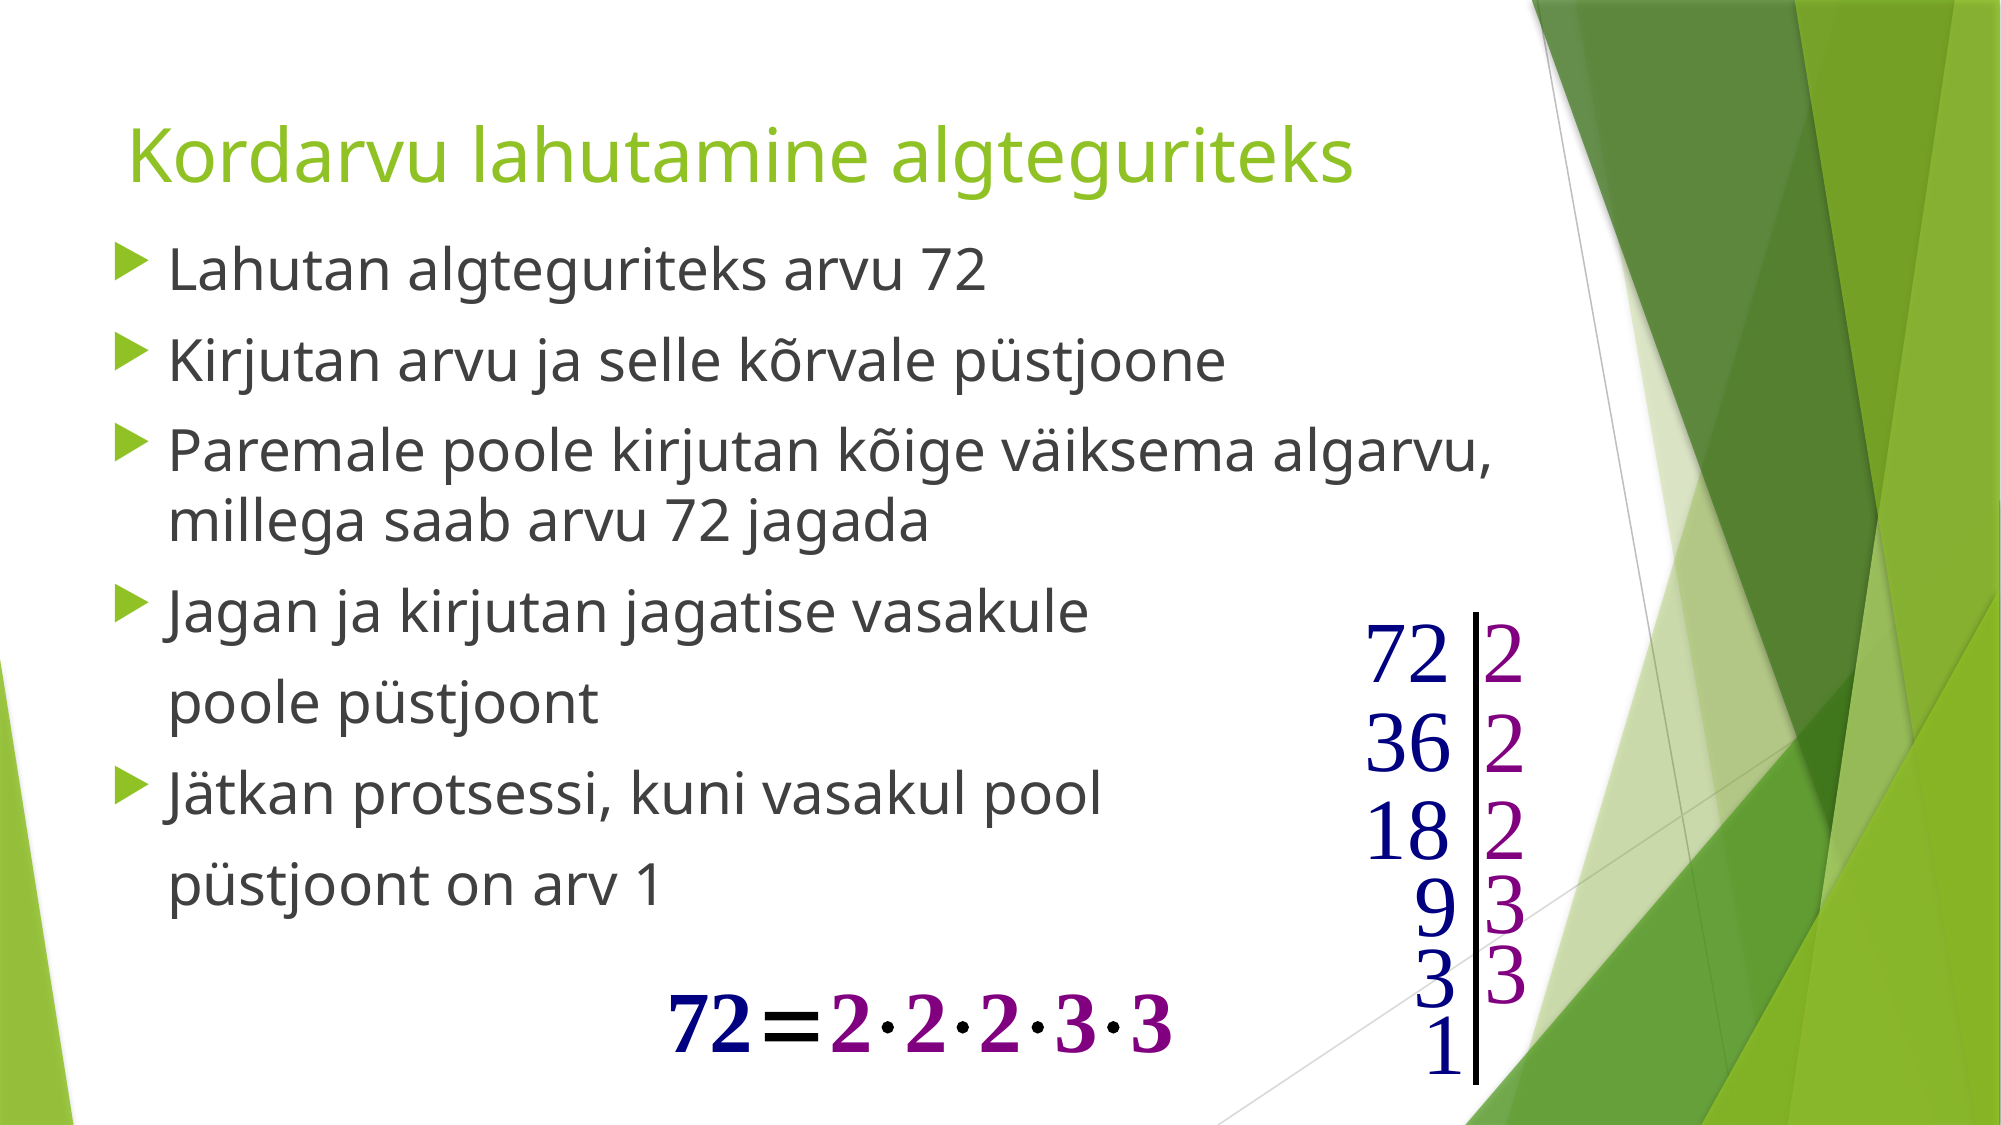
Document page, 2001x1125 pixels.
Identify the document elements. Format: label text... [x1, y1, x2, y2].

chart [1476, 604, 1536, 1022]
title Kordarvu lahutamine algteguriteks [111, 99, 1522, 224]
chart [1358, 604, 1473, 1093]
chart [660, 974, 1182, 1071]
list Lahutan algteguriteks arvu 72 Kirjutan arvu ja selle kõrvale püstjoone Paremale poole kirjutan kõige väiksema algarvu, millega saab arvu 72 jagada Jagan ja kirjutan jagatise vasakule poole püstjoont Jätkan protsessi, kuni vasakul pool püstjoont on arv 1 [95, 224, 1713, 886]
